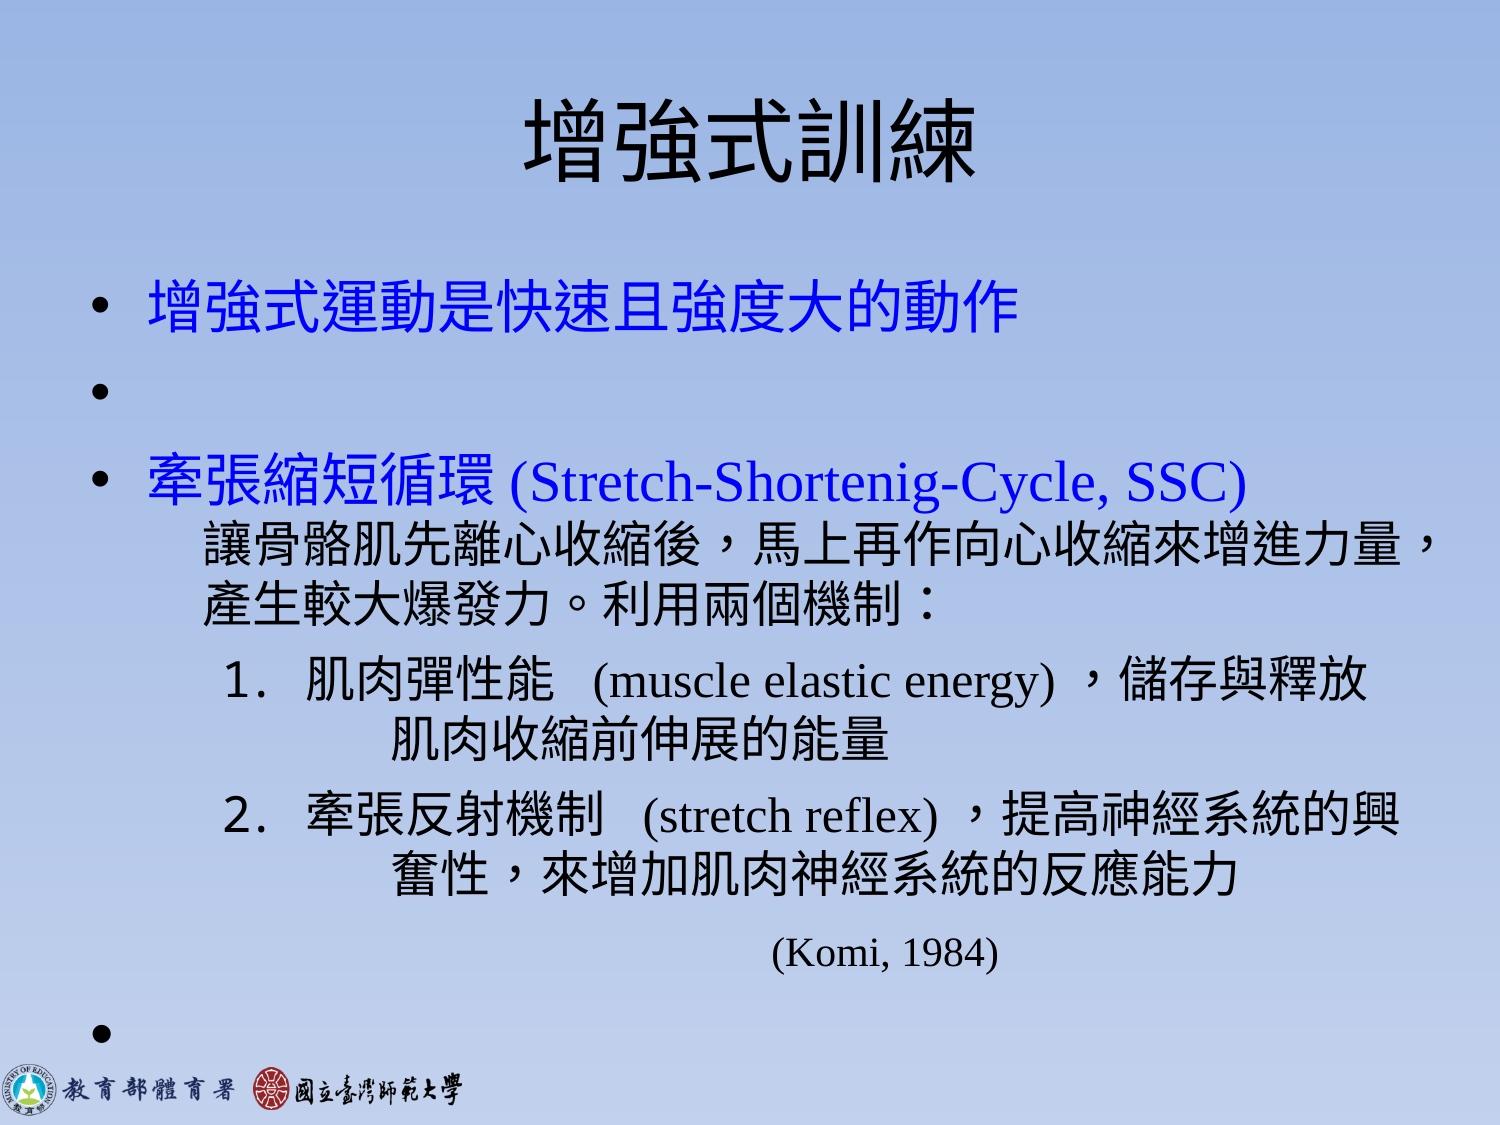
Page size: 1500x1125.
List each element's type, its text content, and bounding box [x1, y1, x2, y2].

list 增強式運動是快速且強度大的動作 牽張縮短循環(Stretch-Shortenig-Cycle, SSC) 讓骨骼肌先離心收縮後，馬上再作向心收縮來增進力量，產生較大爆發力。利用兩個機制： 肌肉彈性能 (muscle elastic energy)，儲存與釋放肌肉收縮前伸展的能量 牽張反射機制 (stretch reflex)，提高神經系統的興奮性，來增加肌肉神經系統的反應能力 (Komi, 1984) [75, 262, 1426, 1005]
title 增強式訓練 [75, 45, 1426, 233]
